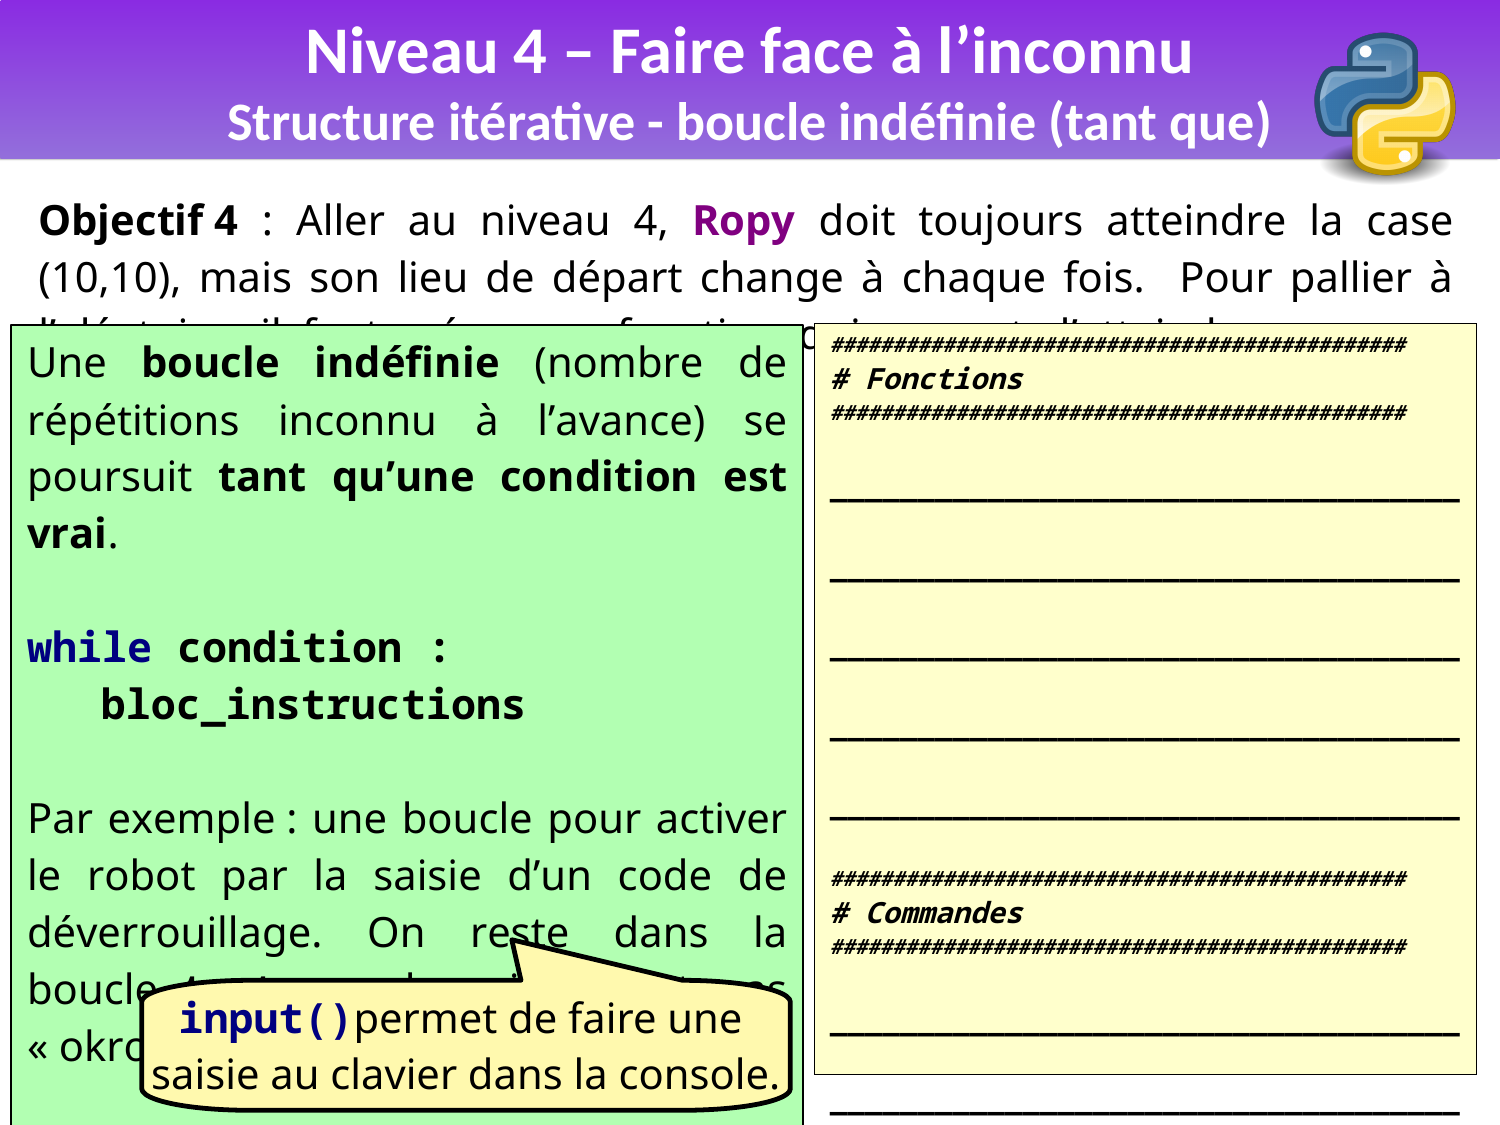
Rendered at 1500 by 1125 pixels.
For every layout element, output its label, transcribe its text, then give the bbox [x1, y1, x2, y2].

text_box Niveau 4 – Faire face à l’inconnu Structure itérative - boucle indéfinie (tant que) [0, 0, 1500, 159]
text_box ############################################## # Fonctions ############################################## ____________________________________ ____________________________________ ____________________________________ ____________________________________ ____________________________________ ############################################## # Commandes ############################################## ____________________________________ ____________________________________ ____________________________________ ____________________________________ [814, 323, 1477, 1075]
text_box Objectif 4 : Aller au niveau 4, Ropy doit toujours atteindre la case (10,10), mais son lieu de départ change à chaque fois. Pour pallier à l’aléatoire, il faut créer une fonction qui permet d’atteindre un mur : mrp_avancer_mur(). [23, 183, 1469, 324]
text_box input()permet de faire une saisie au clavier dans la console. [141, 939, 791, 1111]
text_box Une boucle indéfinie (nombre de répétitions inconnu à l’avance) se poursuit tant qu’une condition est vrai. while condition : bloc_instructions Par exemple : une boucle pour activer le robot par la saisie d’un code de déverrouillage. On reste dans la boucle tant que la saisie n’est pas « okropy ». saisie="" while saisie!="okropy" : saisie = input() [11, 324, 804, 968]
picture [1305, 29, 1465, 183]
